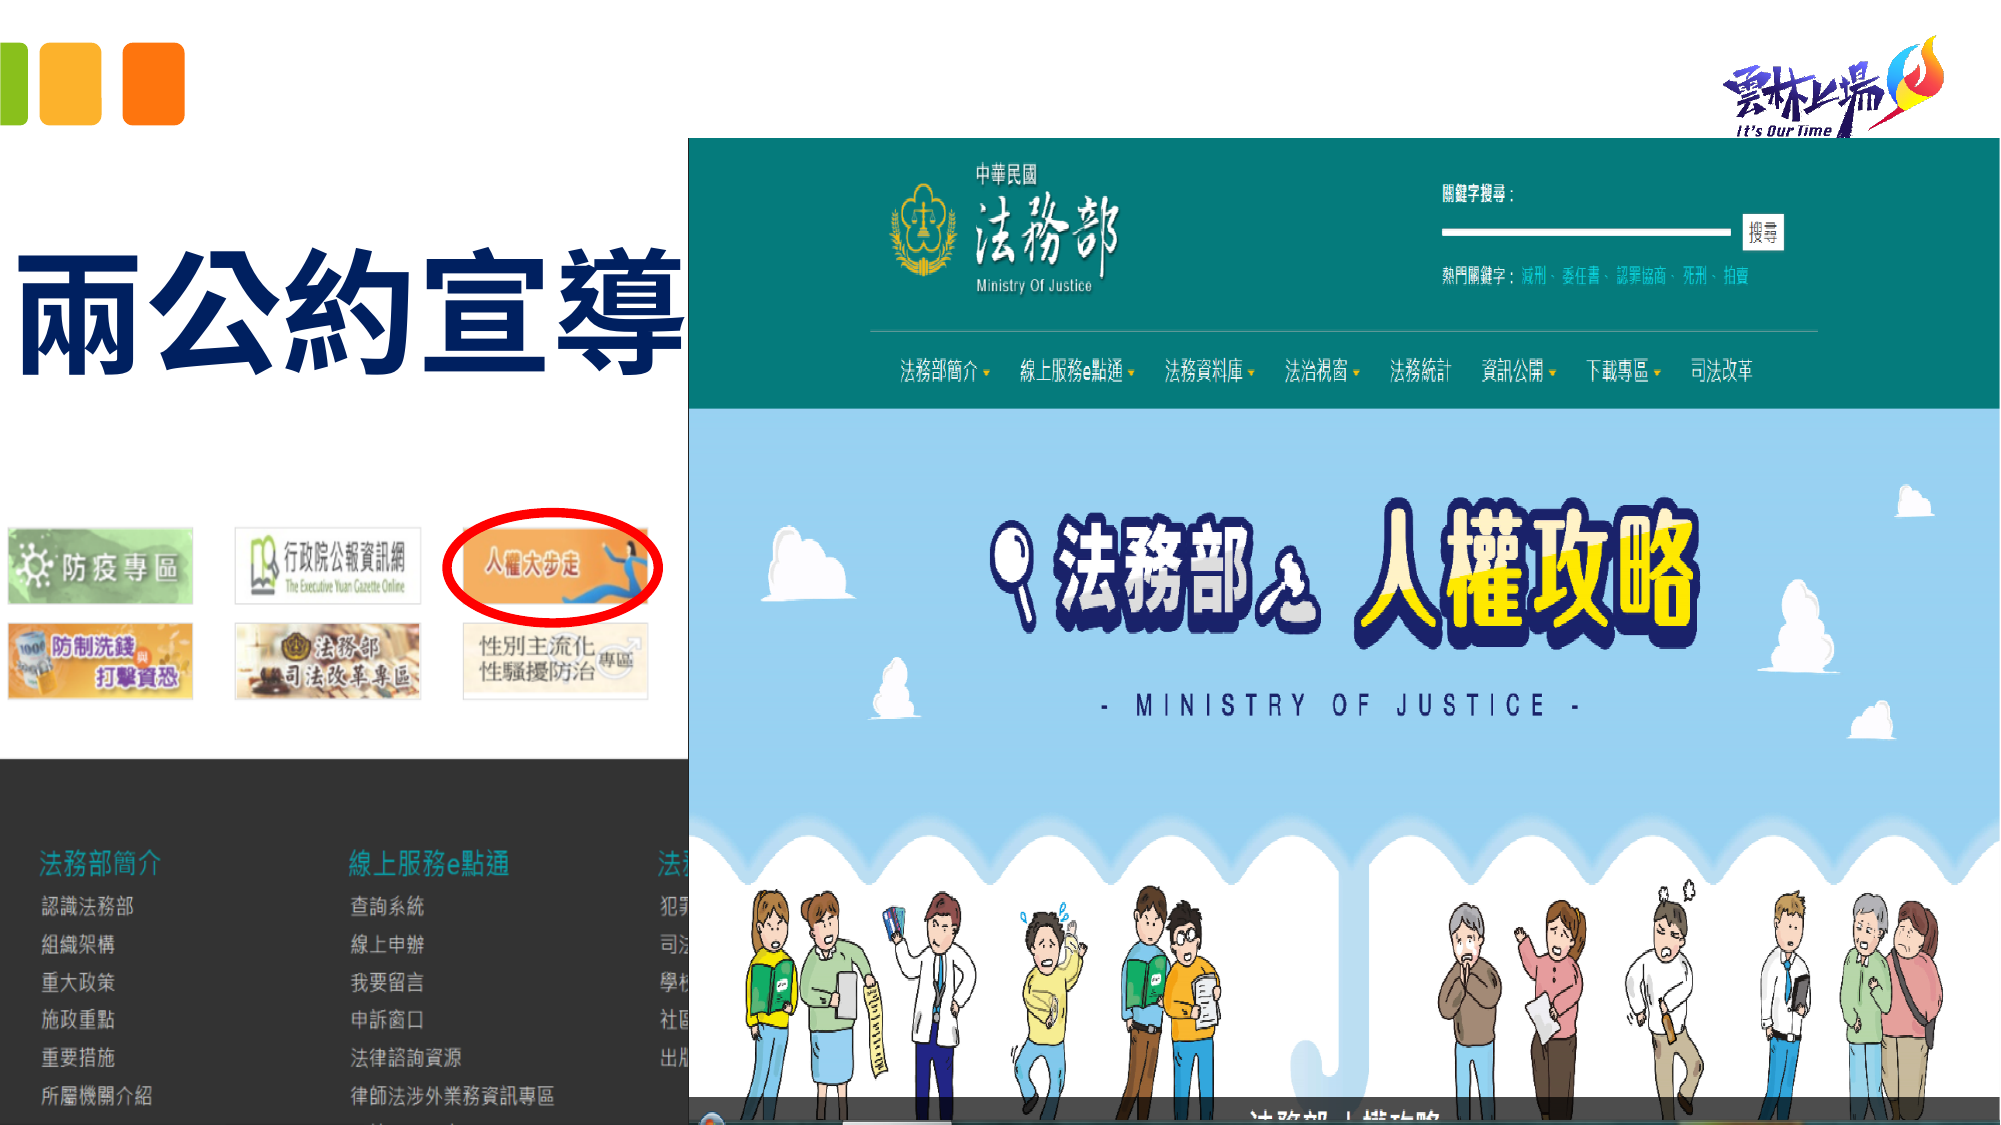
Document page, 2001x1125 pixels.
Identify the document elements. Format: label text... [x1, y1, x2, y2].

picture [452, 521, 653, 618]
picture [0, 29, 2000, 1125]
title 兩公約宣導 [0, 169, 688, 401]
